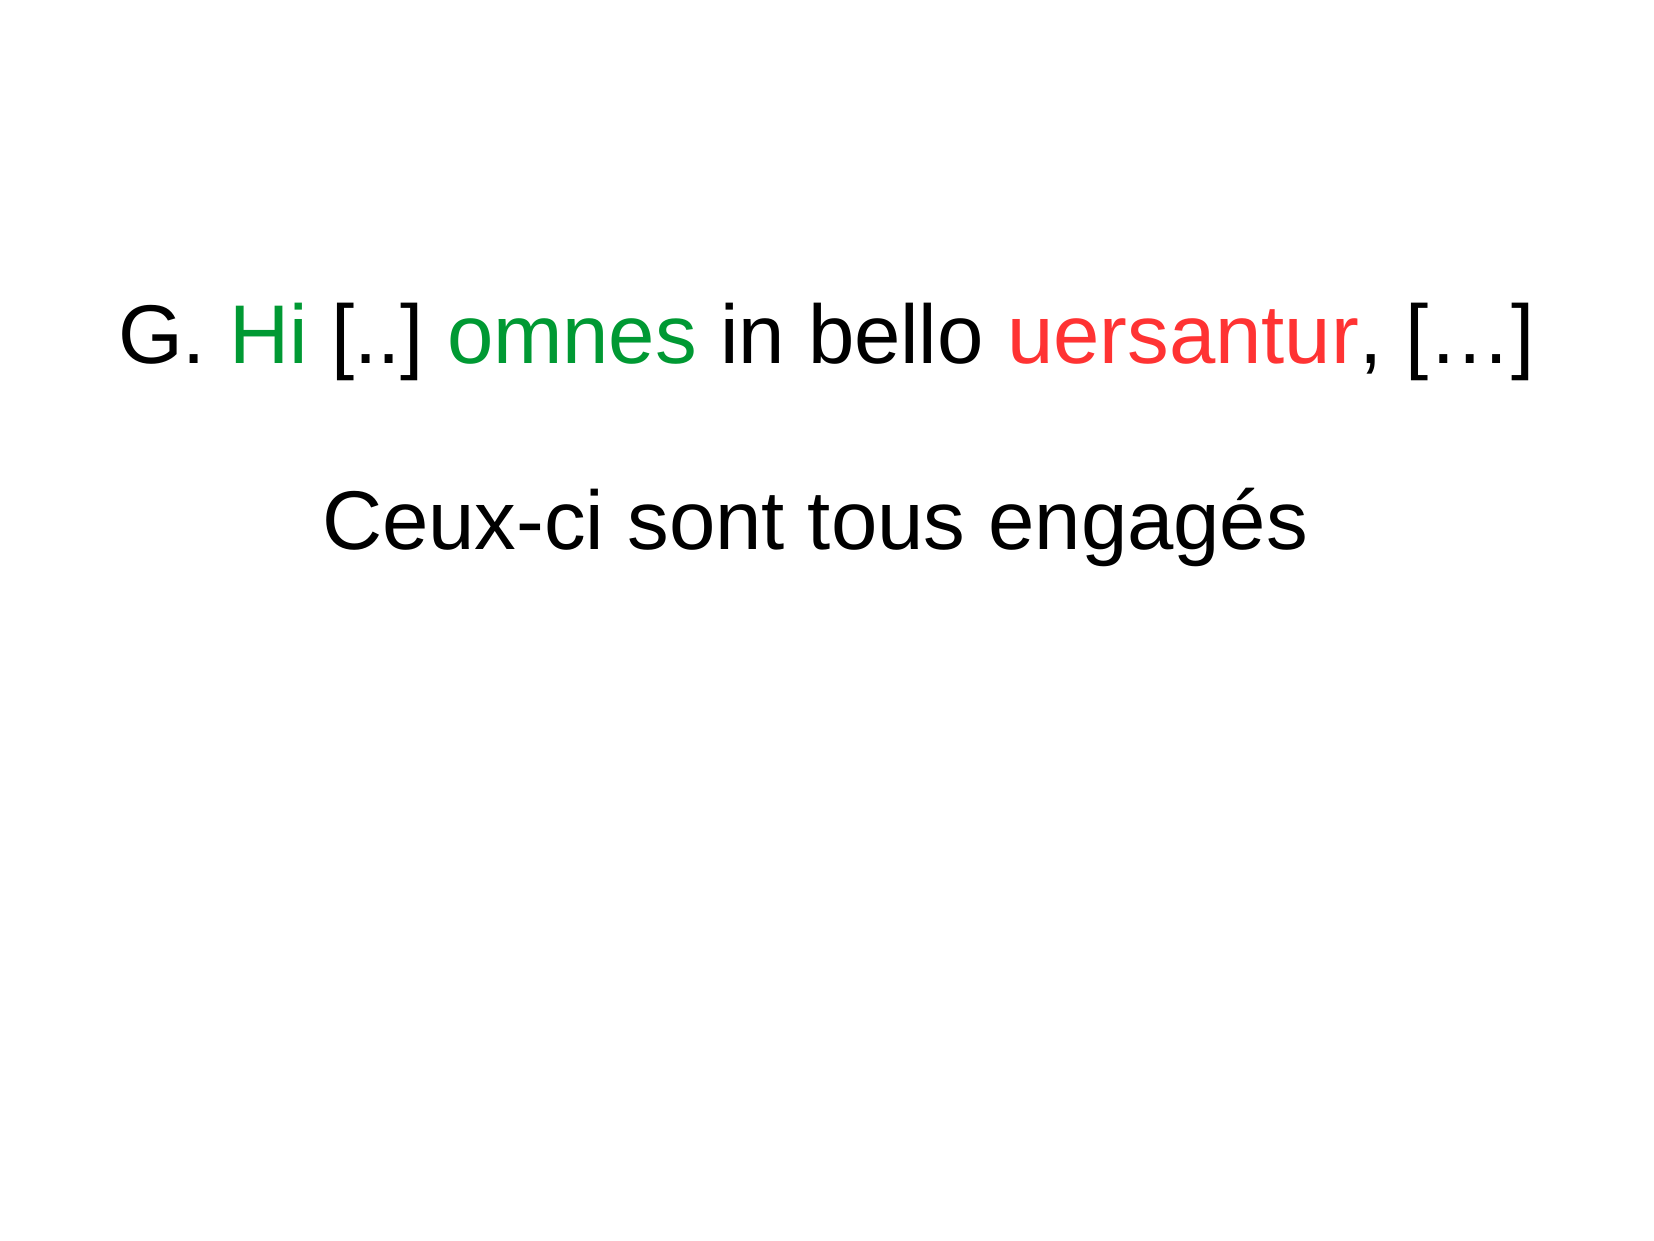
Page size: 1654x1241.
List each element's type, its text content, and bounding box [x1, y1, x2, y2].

subtitle G. Hi [..] omnes in bello uersantur, […] Ceux-ci sont tous engagés [82, 82, 1571, 1109]
